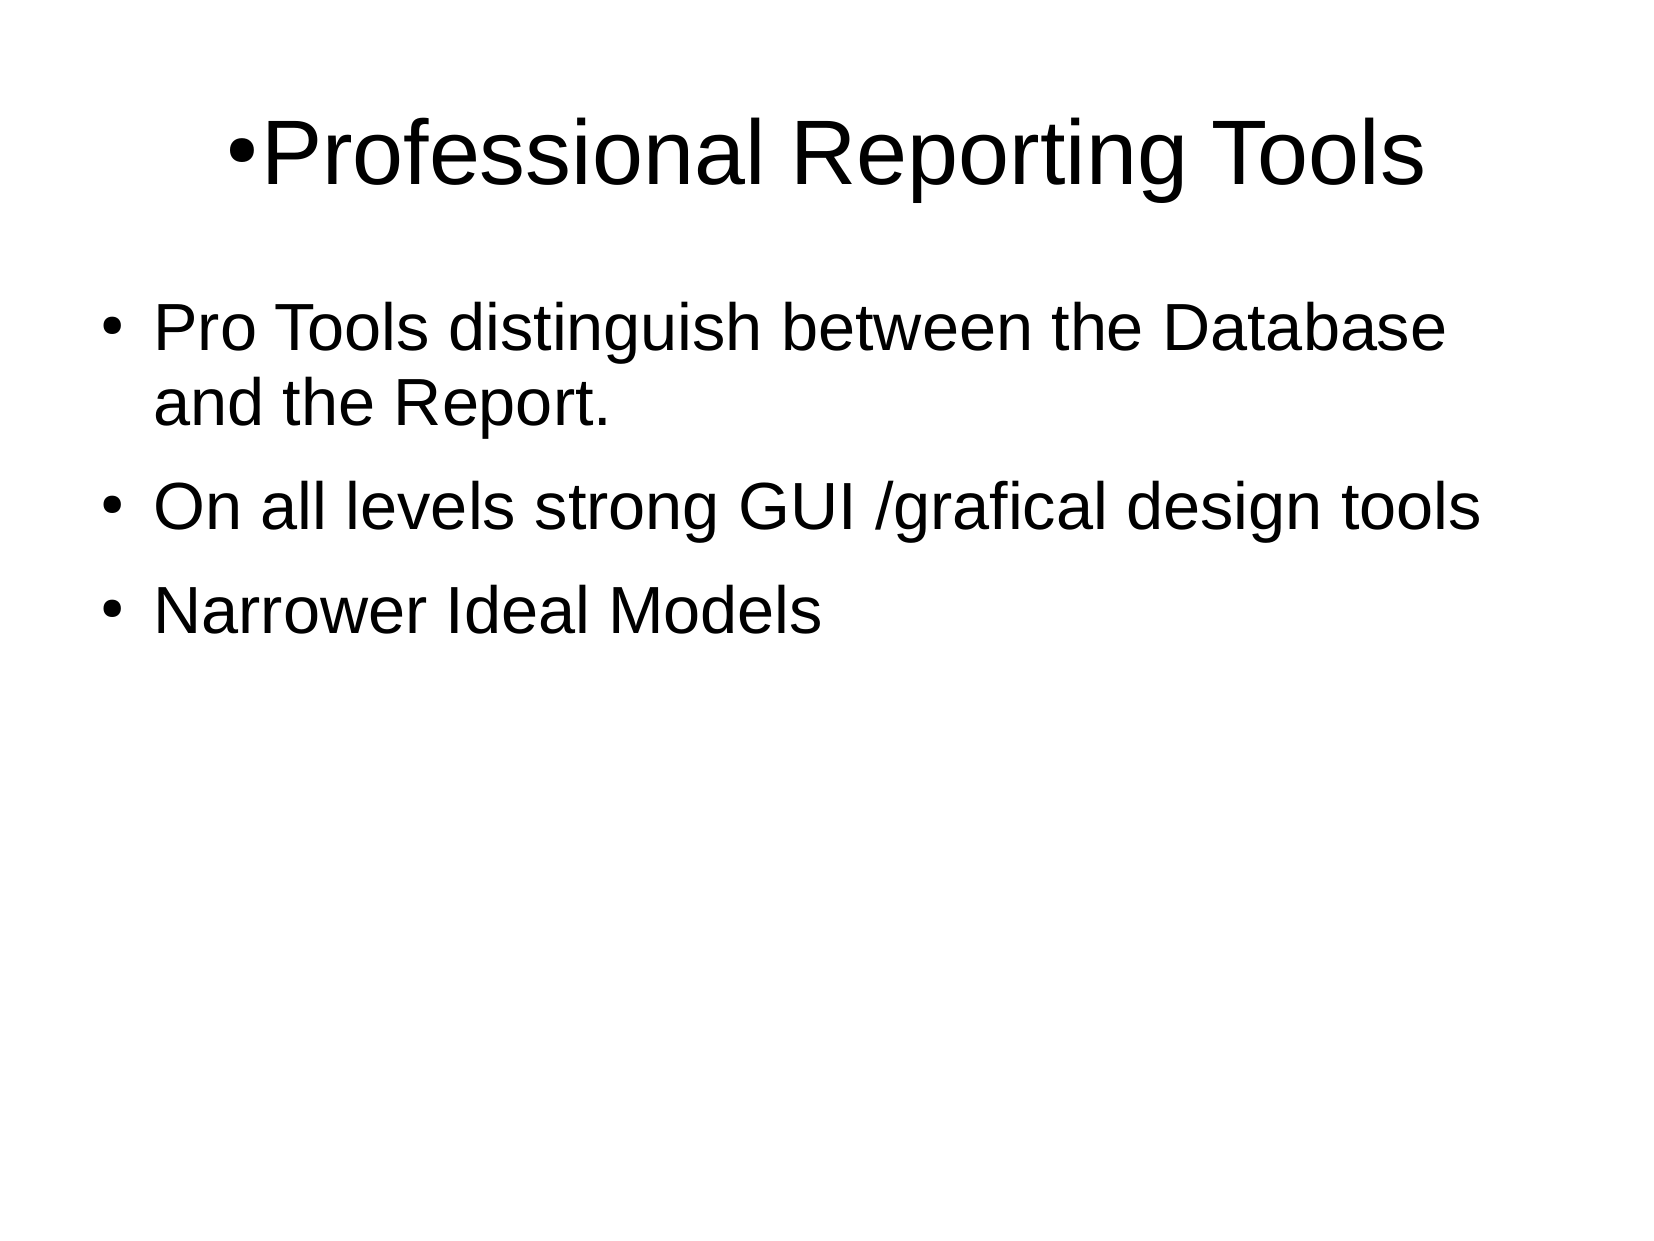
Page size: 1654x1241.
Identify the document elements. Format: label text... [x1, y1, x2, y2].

title Professional Reporting Tools [82, 49, 1571, 257]
list Pro Tools distinguish between the Database and the Report. On all levels strong GUI /grafical design tools Narrower Ideal Models [82, 290, 1571, 1109]
